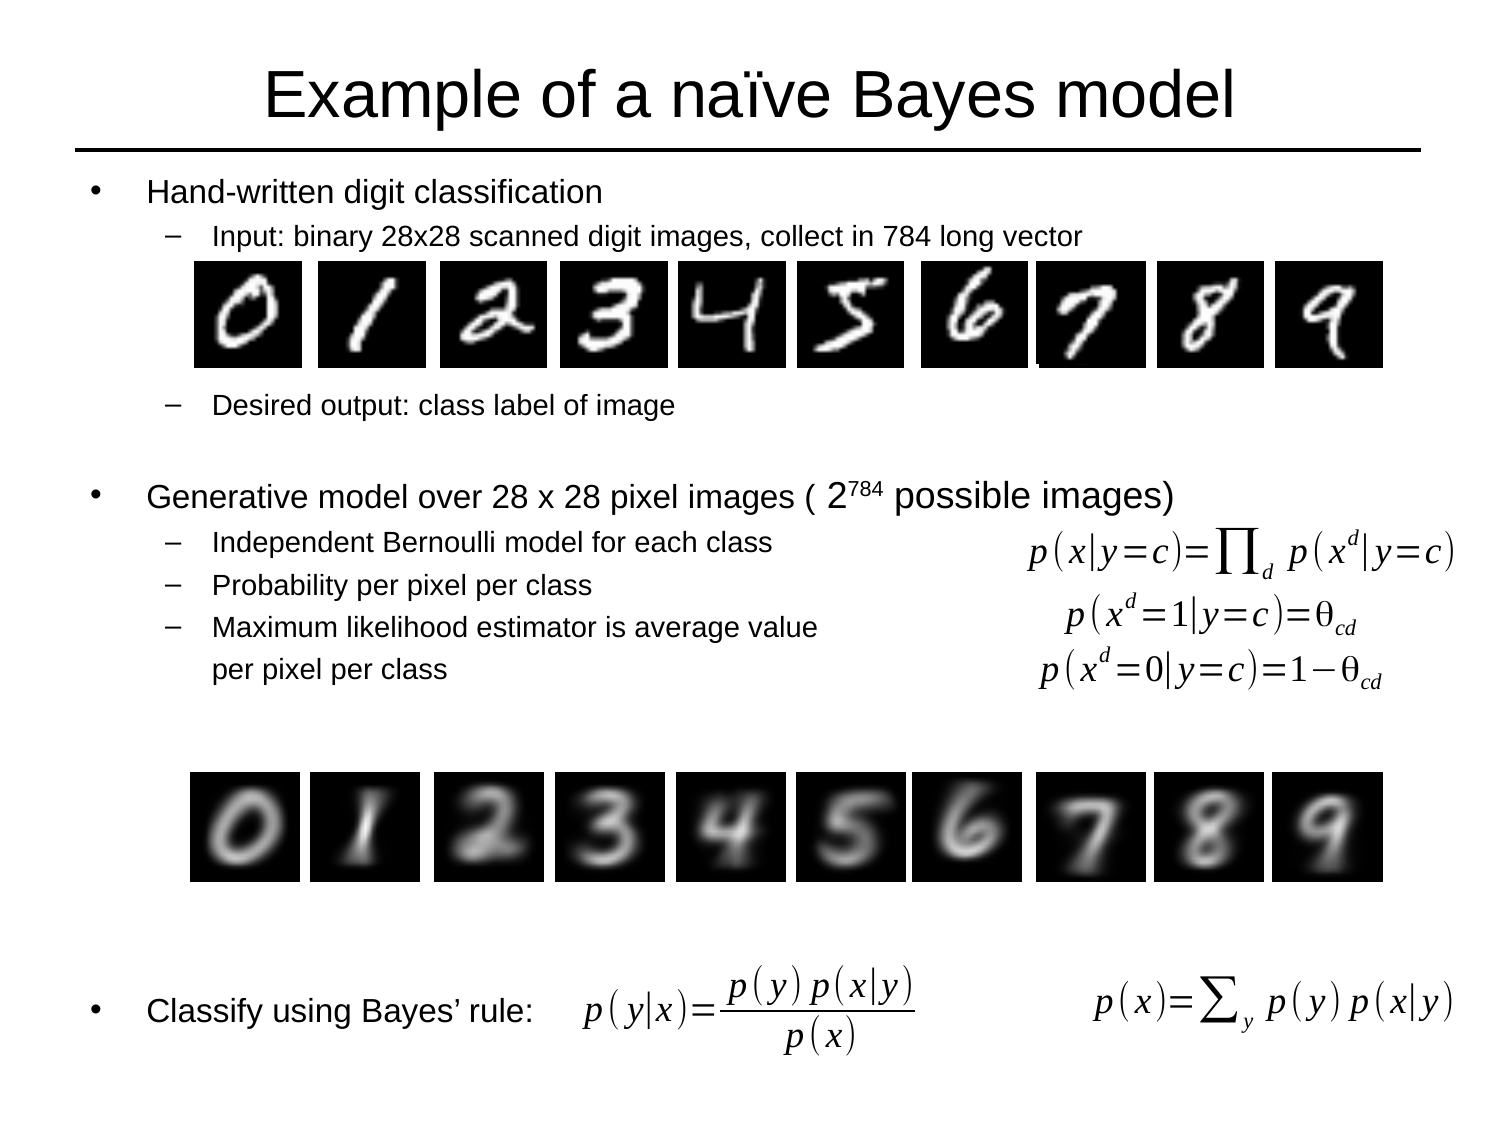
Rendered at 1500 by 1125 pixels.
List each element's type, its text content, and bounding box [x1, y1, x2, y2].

picture [921, 261, 1028, 368]
picture [1036, 261, 1146, 368]
picture [318, 261, 426, 368]
picture [796, 772, 906, 882]
list Hand-written digit classification Input: binary 28x28 scanned digit images, collect in 784 long vector Desired output: class label of image Generative model over 28 x 28 pixel images ( 2784 possible images) Independent Bernoulli model for each class Probability per pixel per class Maximum likelihood estimator is average value per pixel per class Classify using Bayes’ rule: [75, 162, 1426, 1101]
picture [434, 772, 544, 882]
picture [555, 772, 665, 882]
picture [912, 772, 1022, 882]
picture [1154, 772, 1264, 882]
picture [190, 772, 300, 882]
picture [194, 261, 302, 368]
chart [572, 962, 923, 1059]
picture [1272, 772, 1383, 882]
picture [1036, 772, 1146, 882]
picture [797, 261, 904, 368]
chart [1083, 974, 1460, 1034]
chart [1017, 525, 1463, 585]
picture [678, 261, 786, 368]
picture [676, 772, 786, 882]
picture [560, 261, 668, 368]
chart [1029, 588, 1388, 695]
title Example of a naïve Bayes model [75, 43, 1426, 139]
picture [1157, 261, 1264, 368]
picture [1275, 261, 1383, 368]
picture [310, 772, 420, 882]
picture [440, 261, 547, 368]
